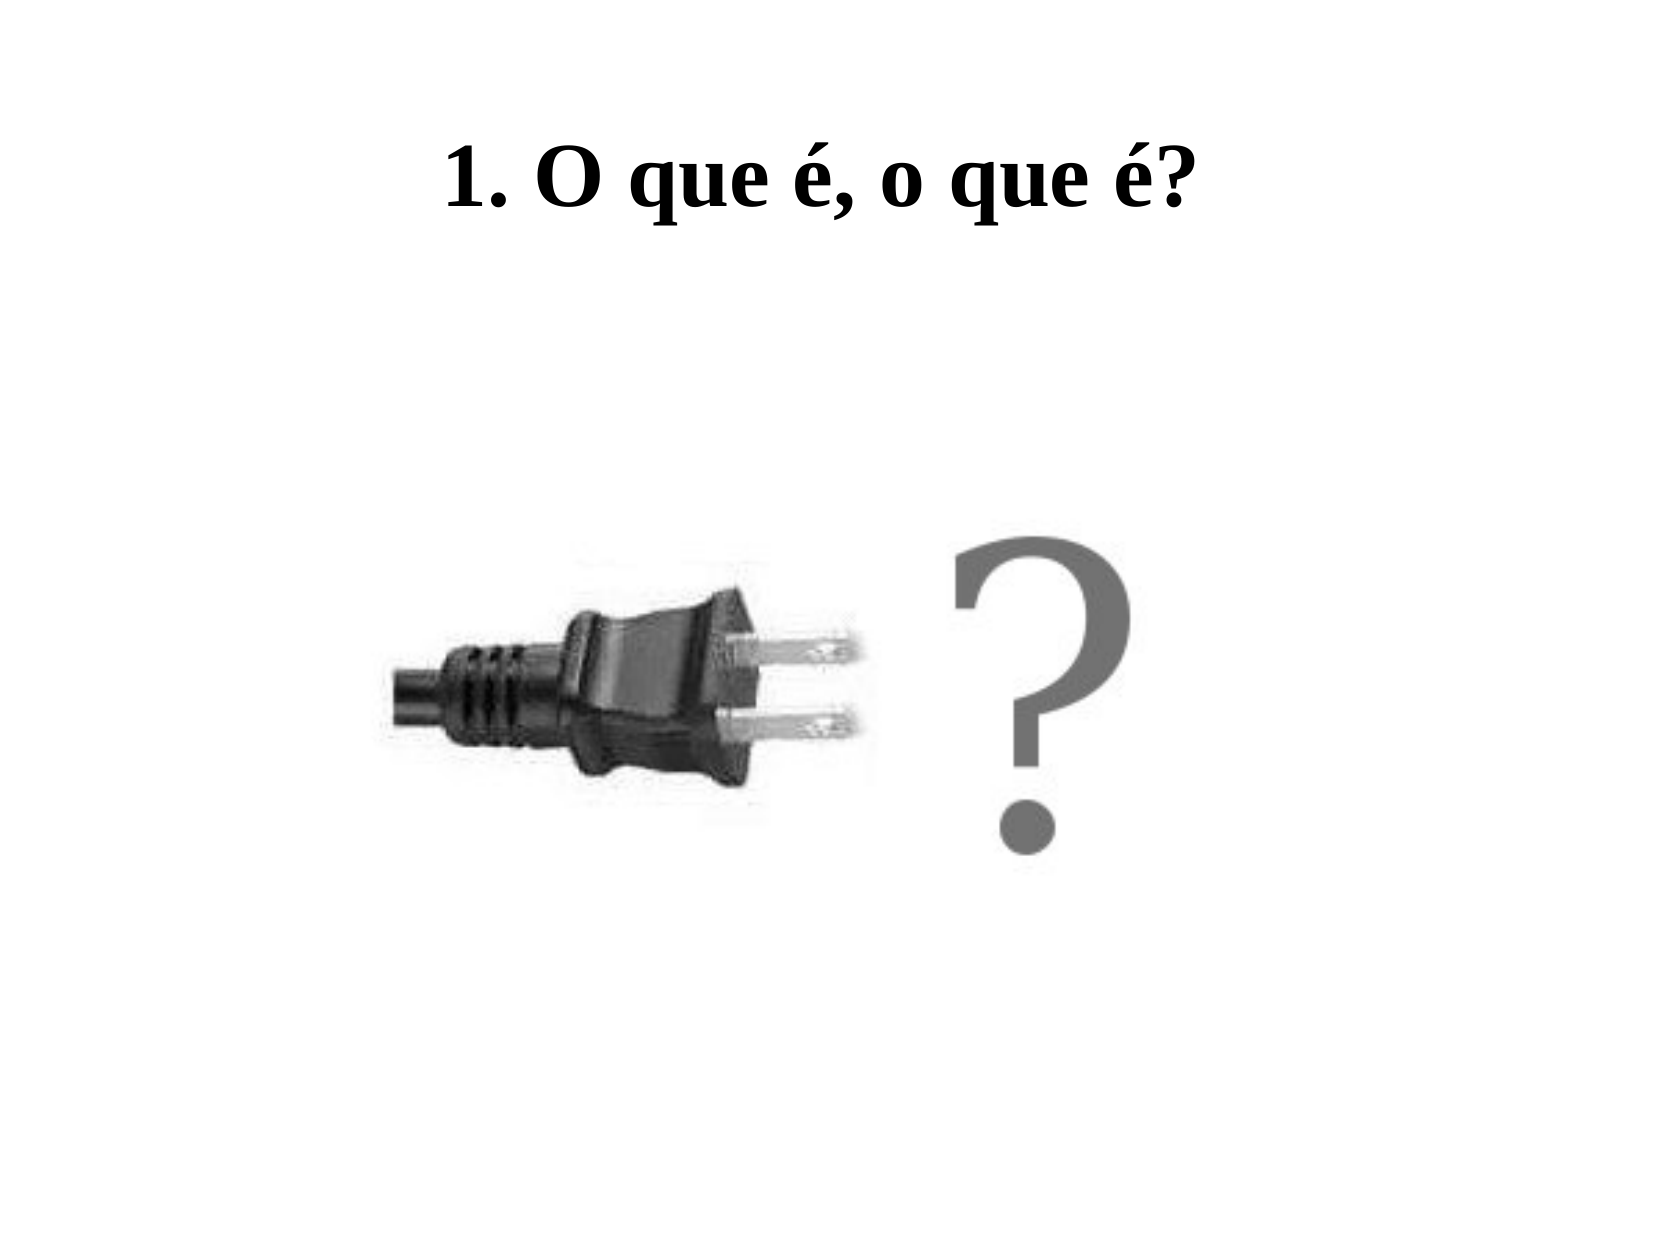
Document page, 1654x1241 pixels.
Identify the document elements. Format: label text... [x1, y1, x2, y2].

picture [350, 432, 1261, 928]
title 1. O que é, o que é? [100, 81, 1543, 269]
